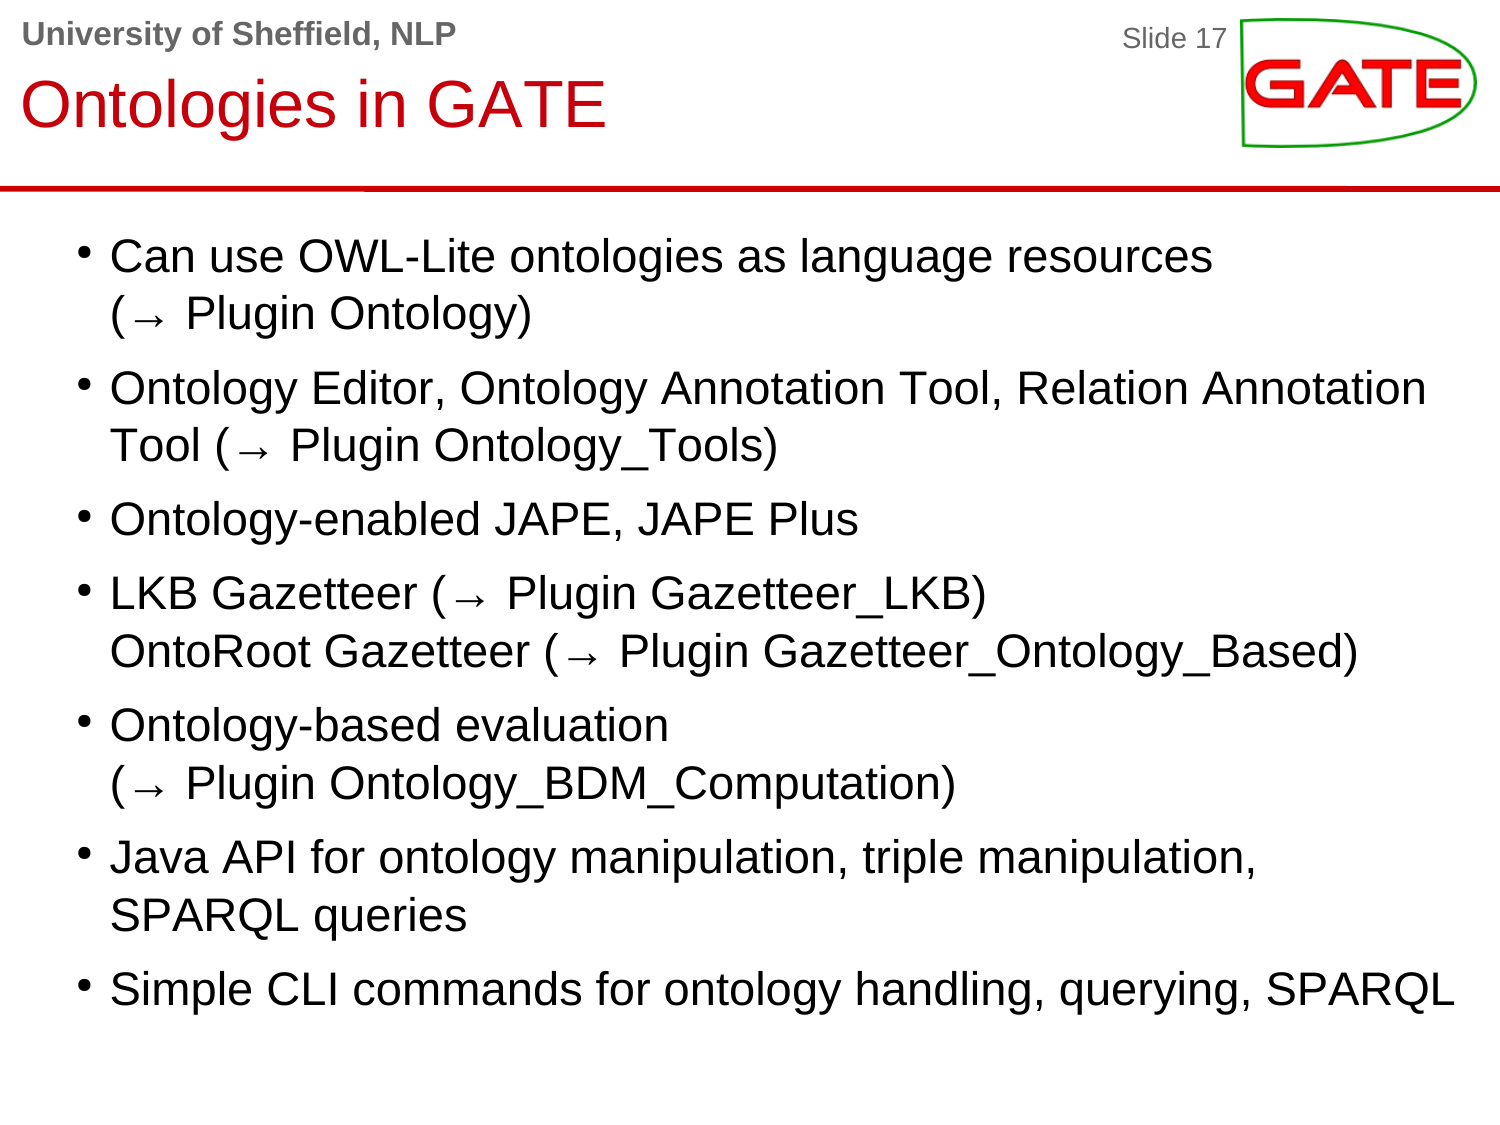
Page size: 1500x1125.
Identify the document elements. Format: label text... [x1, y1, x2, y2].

list Can use OWL-Lite ontologies as language resources (→ Plugin Ontology) Ontology Editor, Ontology Annotation Tool, Relation Annotation Tool (→ Plugin Ontology_Tools) Ontology-enabled JAPE, JAPE Plus LKB Gazetteer (→ Plugin Gazetteer_LKB) OntoRoot Gazetteer (→ Plugin Gazetteer_Ontology_Based) Ontology-based evaluation (→ Plugin Ontology_BDM_Computation) Java API for ontology manipulation, triple manipulation, SPARQL queries Simple CLI commands for ontology handling, querying, SPARQL [23, 224, 1477, 1125]
title Ontologies in GATE [20, 44, 1240, 166]
picture [1240, 18, 1477, 148]
